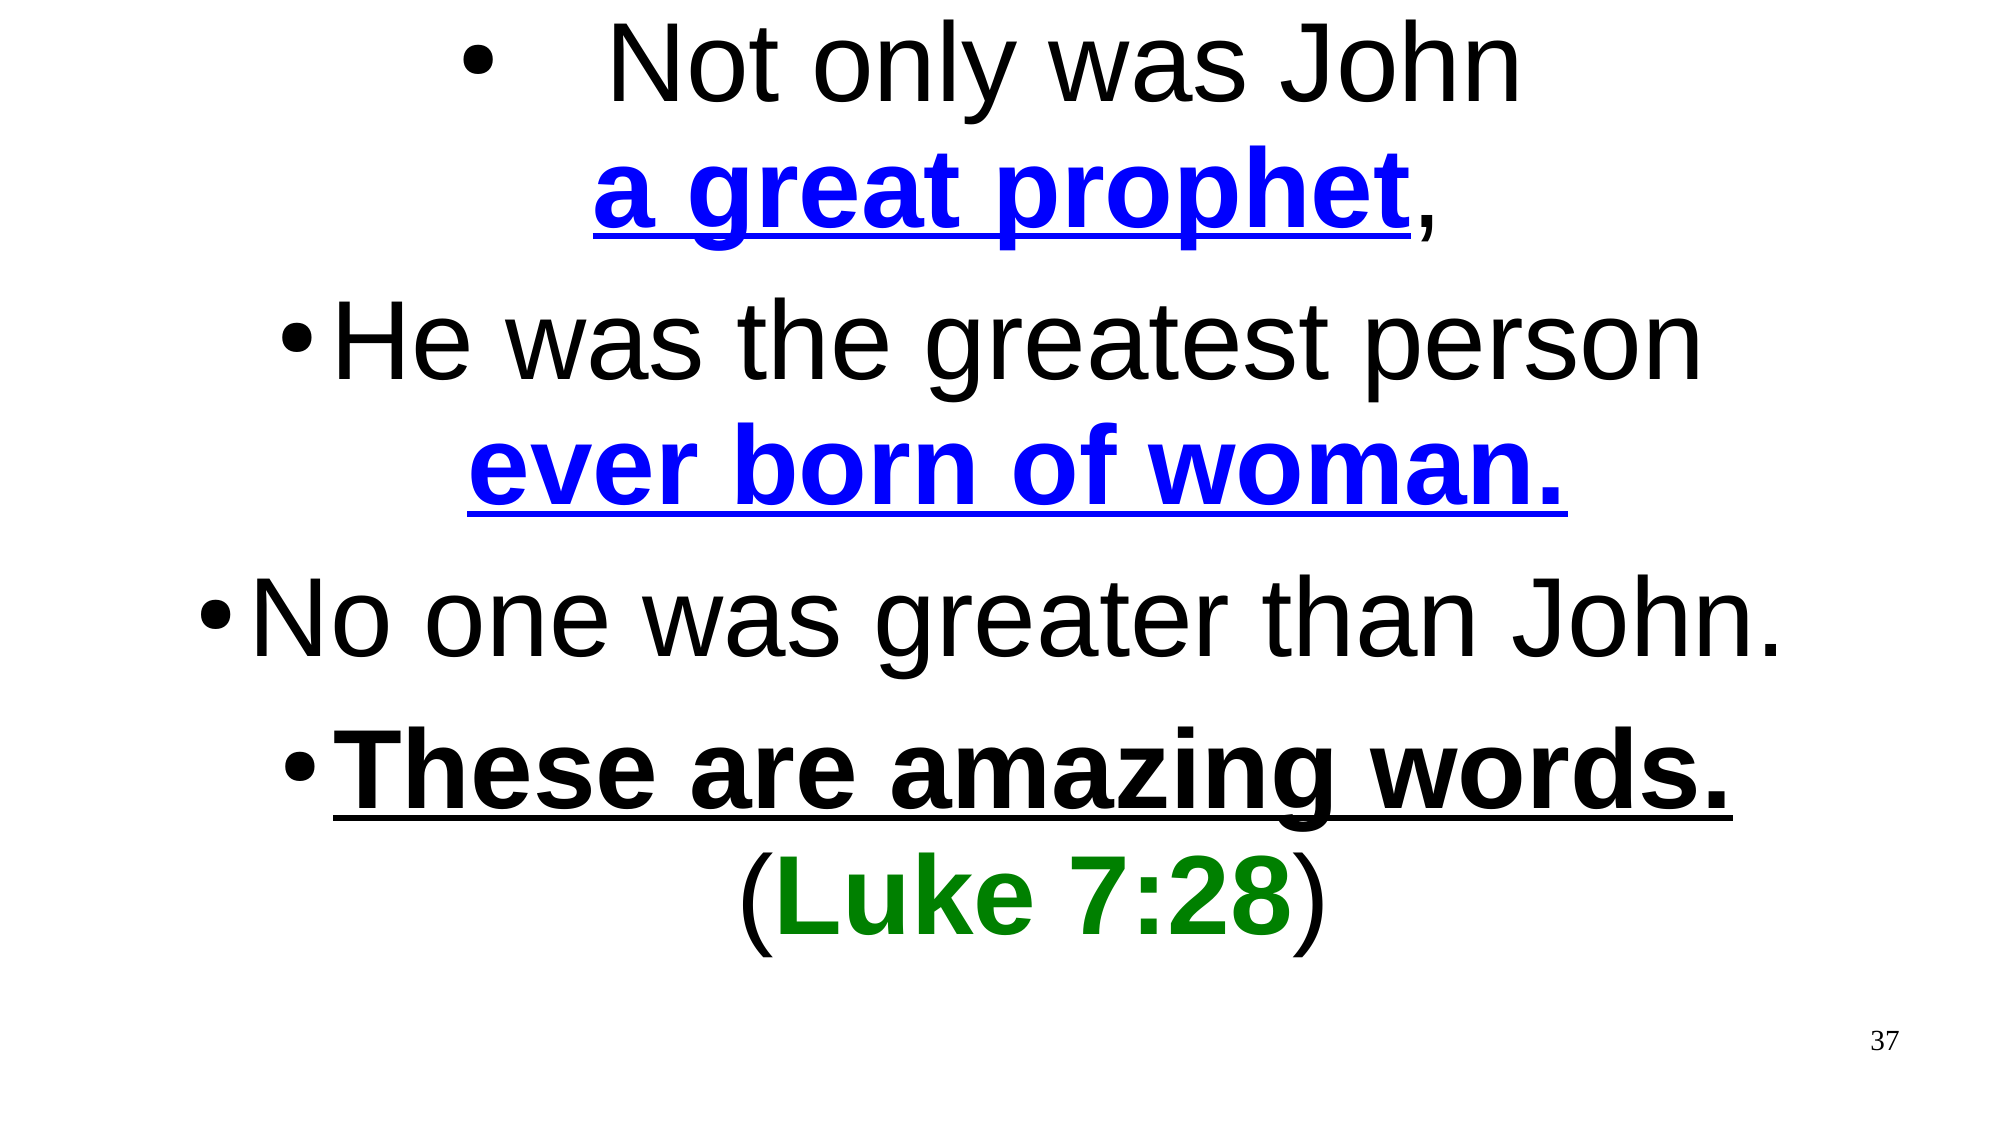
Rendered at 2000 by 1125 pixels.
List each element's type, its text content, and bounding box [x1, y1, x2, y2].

list Not only was John a great prophet, He was the greatest person ever born of woman. No one was greater than John. These are amazing words. (Luke 7:28) [0, 0, 1996, 1123]
